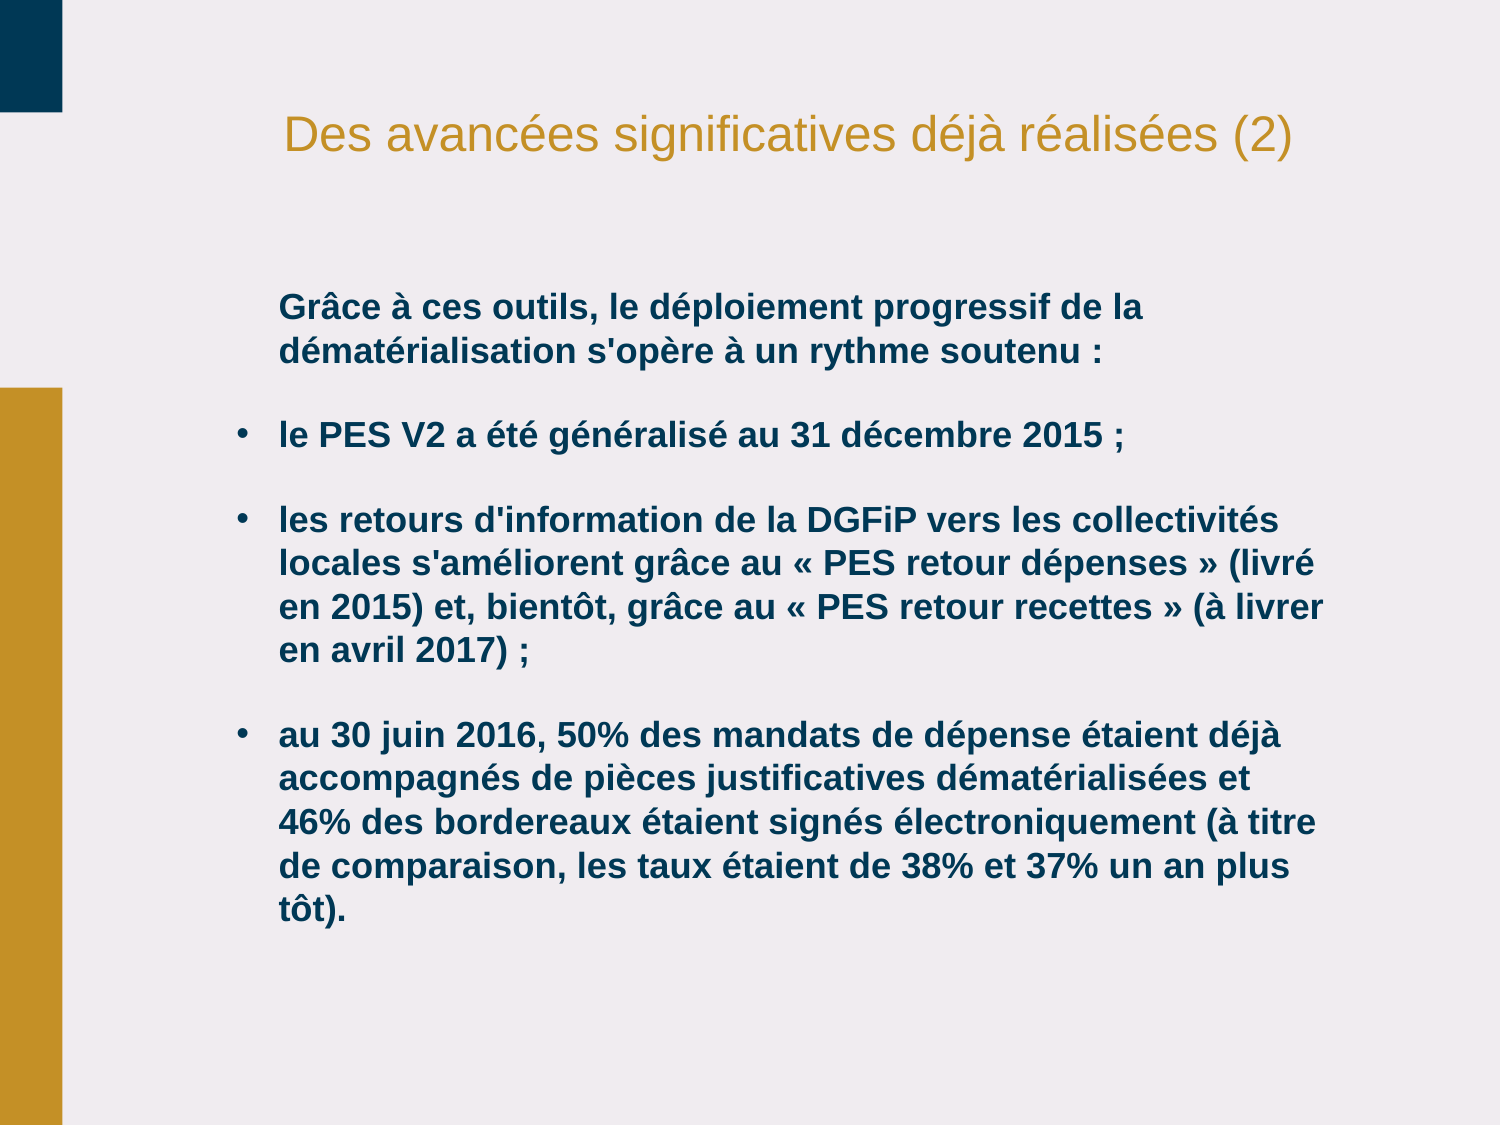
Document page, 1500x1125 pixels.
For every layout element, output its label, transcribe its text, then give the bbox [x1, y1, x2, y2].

title Des avancées significatives déjà réalisées (2) [283, 79, 1440, 190]
list Grâce à ces outils, le déploiement progressif de la dématérialisation s'opère à un rythme soutenu : le PES V2 a été généralisé au 31 décembre 2015 ; les retours d'information de la DGFiP vers les collectivités locales s'améliorent grâce au « PES retour dépenses » (livré en 2015) et, bientôt, grâce au « PES retour recettes » (à livrer en avril 2017) ; au 30 juin 2016, 50% des mandats de dépense étaient déjà accompagnés de pièces justificatives dématérialisées et 46% des bordereaux étaient signés électroniquement (à titre de comparaison, les taux étaient de 38% et 37% un an plus tôt). [236, 283, 1328, 934]
